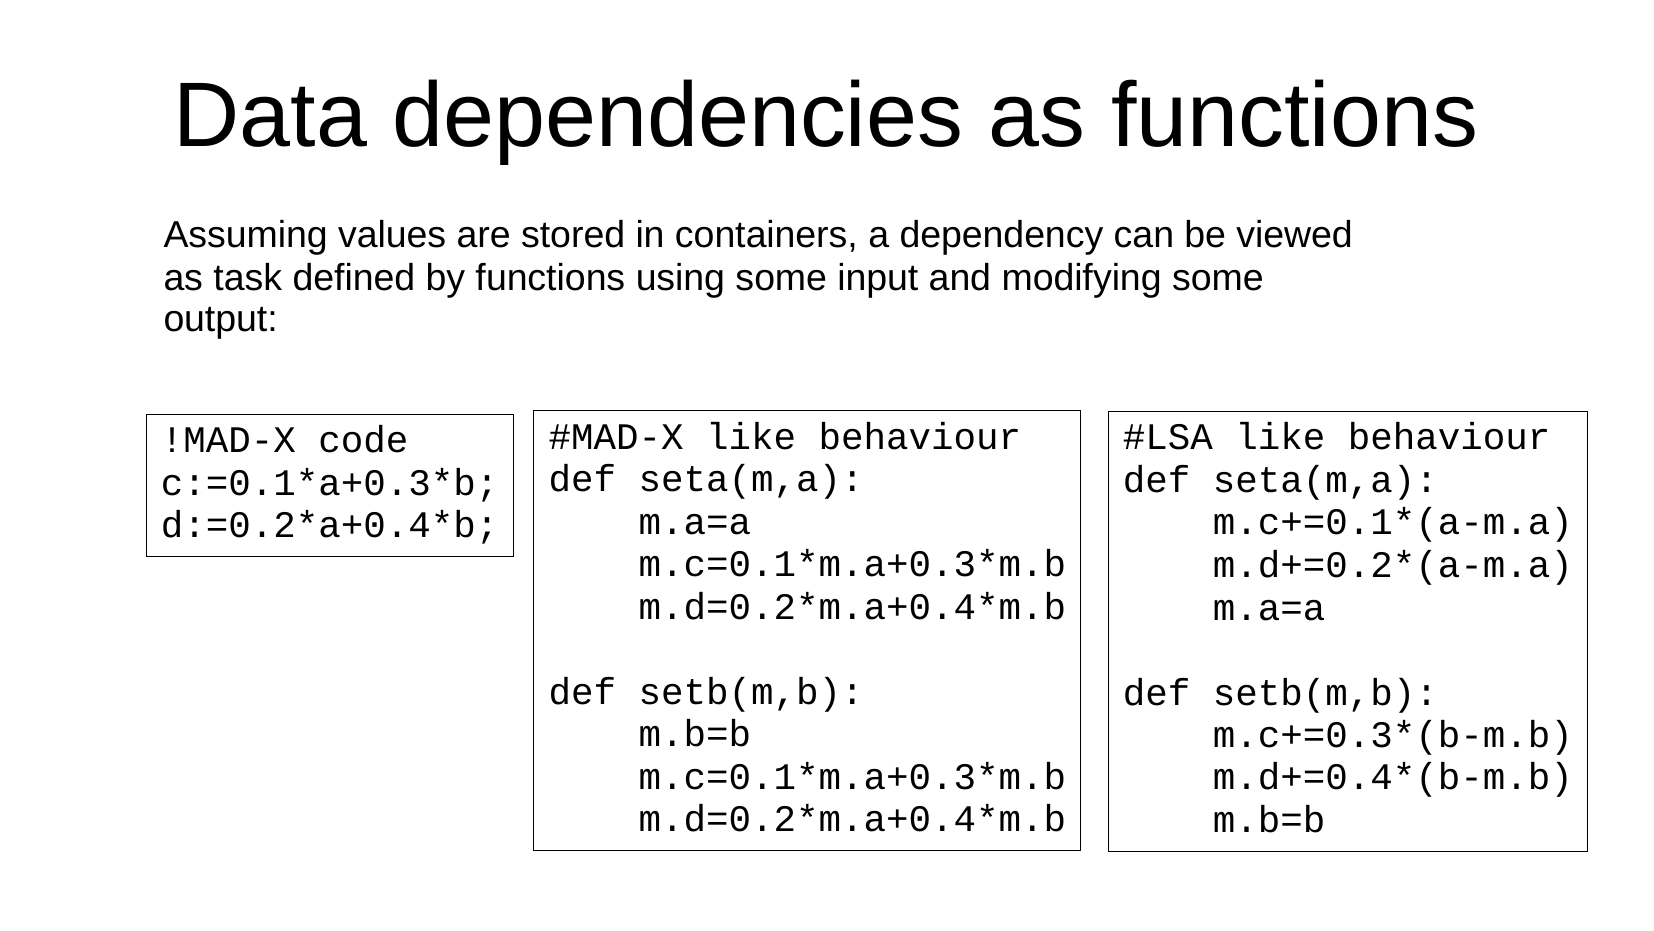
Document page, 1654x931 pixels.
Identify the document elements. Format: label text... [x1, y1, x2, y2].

text_box !MAD-X code c:=0.1*a+0.3*b; d:=0.2*a+0.4*b; [146, 414, 514, 557]
title Data dependencies as functions [82, 37, 1571, 193]
text_box #MAD-X like behaviour def seta(m,a): m.a=a m.c=0.1*m.a+0.3*m.b m.d=0.2*m.a+0.4*m.b def setb(m,b): m.b=b m.c=0.1*m.a+0.3*m.b m.d=0.2*m.a+0.4*m.b [533, 410, 1081, 851]
text_box #LSA like behaviour def seta(m,a): m.c+=0.1*(a-m.a) m.d+=0.2*(a-m.a) m.a=a def setb(m,b): m.c+=0.3*(b-m.b) m.d+=0.4*(b-m.b) m.b=b [1108, 411, 1588, 852]
text_box Assuming values are stored in containers, a dependency can be viewed as task defined by functions using some input and modifying some output: [148, 206, 1400, 390]
